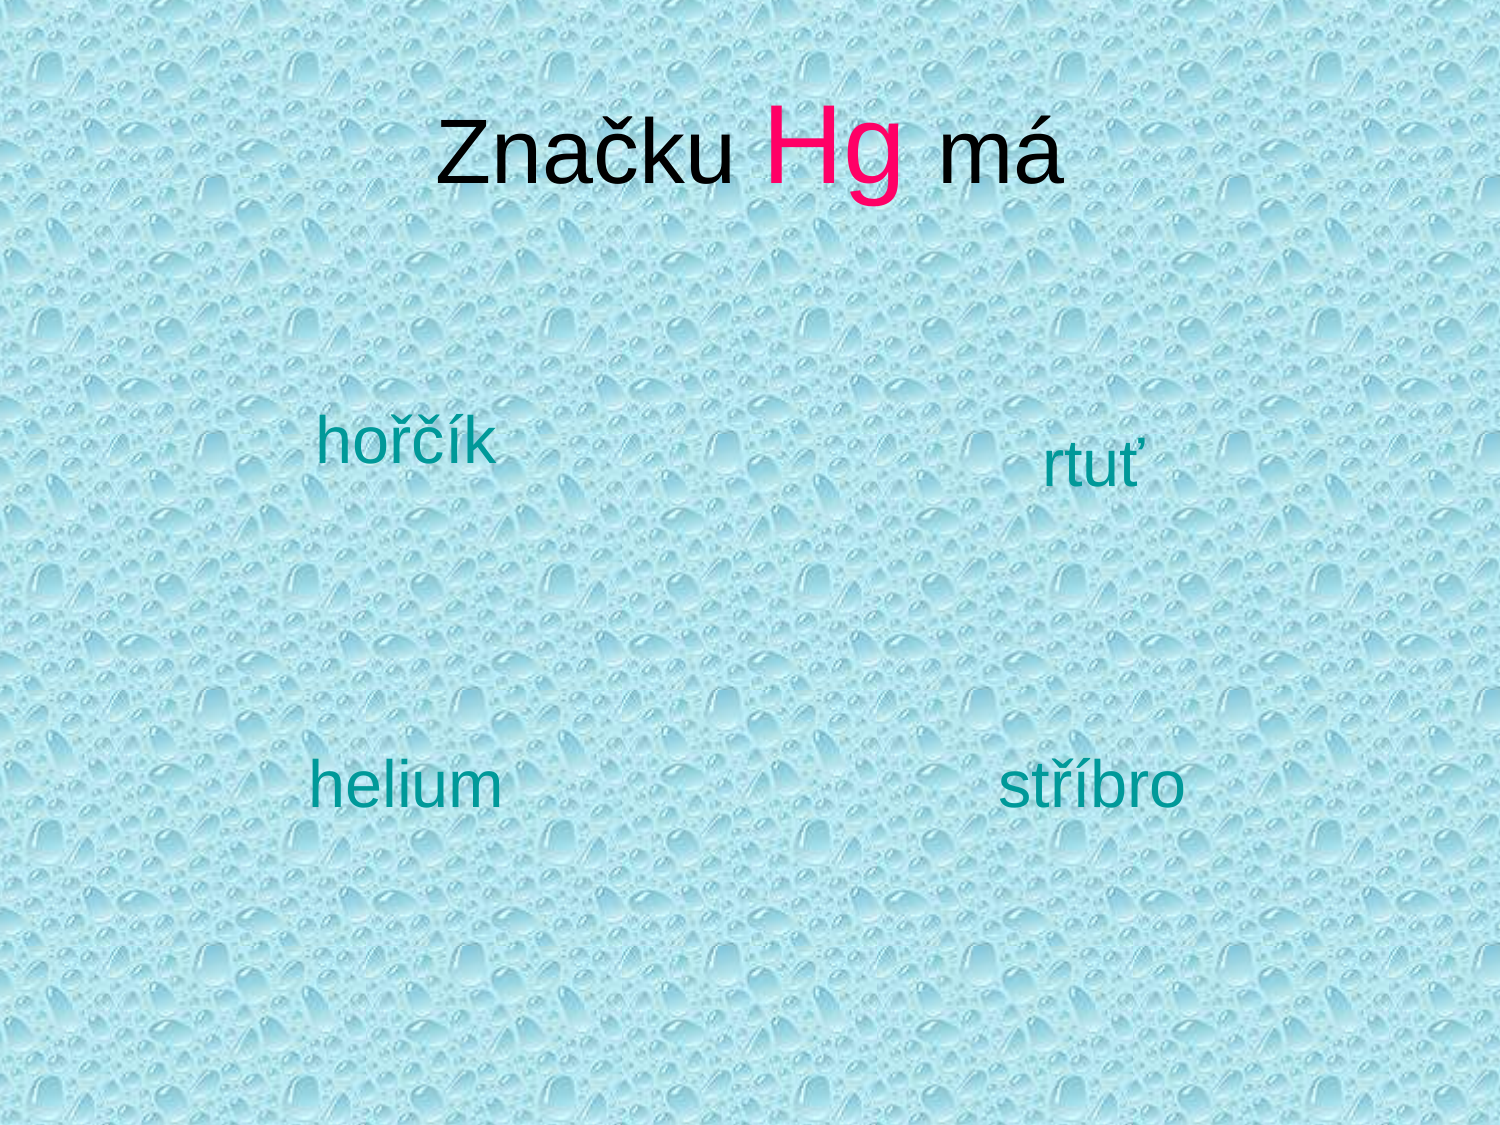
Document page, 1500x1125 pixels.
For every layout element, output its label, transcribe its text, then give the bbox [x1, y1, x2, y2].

table_header hořčík [75, 262, 737, 621]
table_header stříbro [763, 646, 1423, 1005]
table_header helium [75, 646, 737, 1005]
title Značku Hg má [75, 45, 1426, 233]
table_header rtuť [763, 262, 1425, 621]
picture [0, 0, 1500, 1125]
